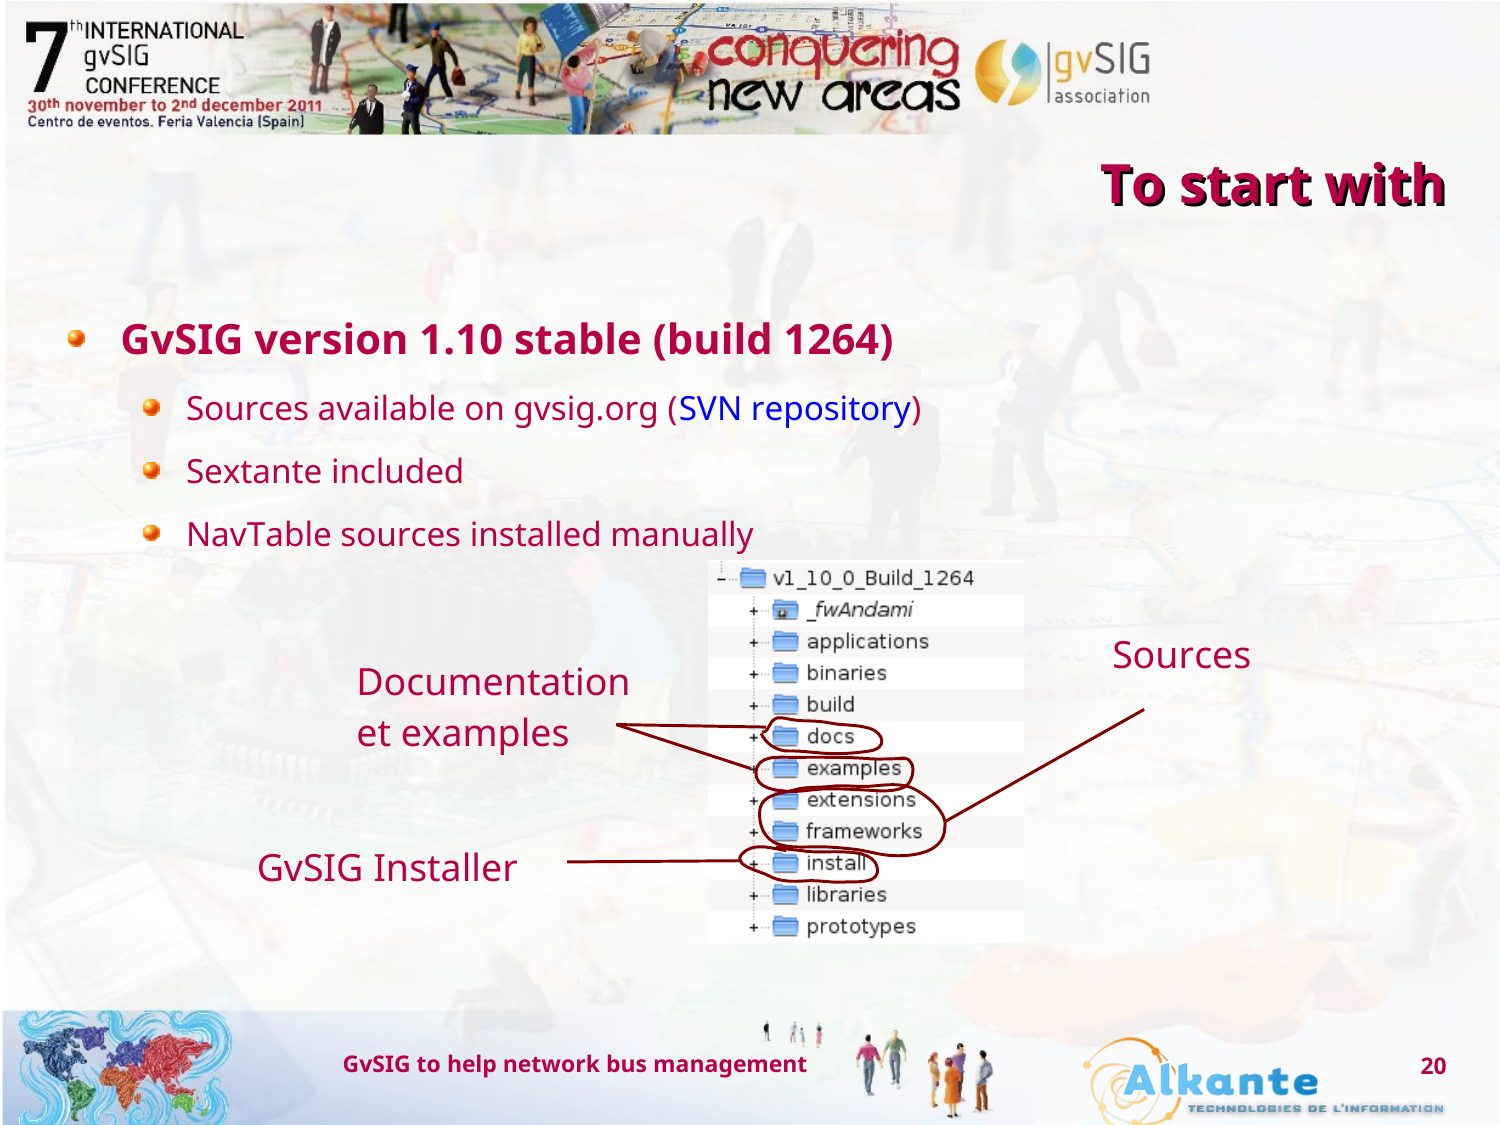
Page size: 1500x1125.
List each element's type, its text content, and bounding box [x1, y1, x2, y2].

title To start with [472, 98, 1447, 254]
text_box Documentation et examples [341, 647, 671, 778]
text_box Sources [1097, 642, 1369, 703]
list GvSIG version 1.10 stable (build 1264) Sources available on gvsig.org (SVN repository) Sextante included NavTable sources installed manually [68, 301, 1447, 1044]
text_box GvSIG Installer [242, 834, 607, 913]
picture [2, 1, 1500, 1125]
